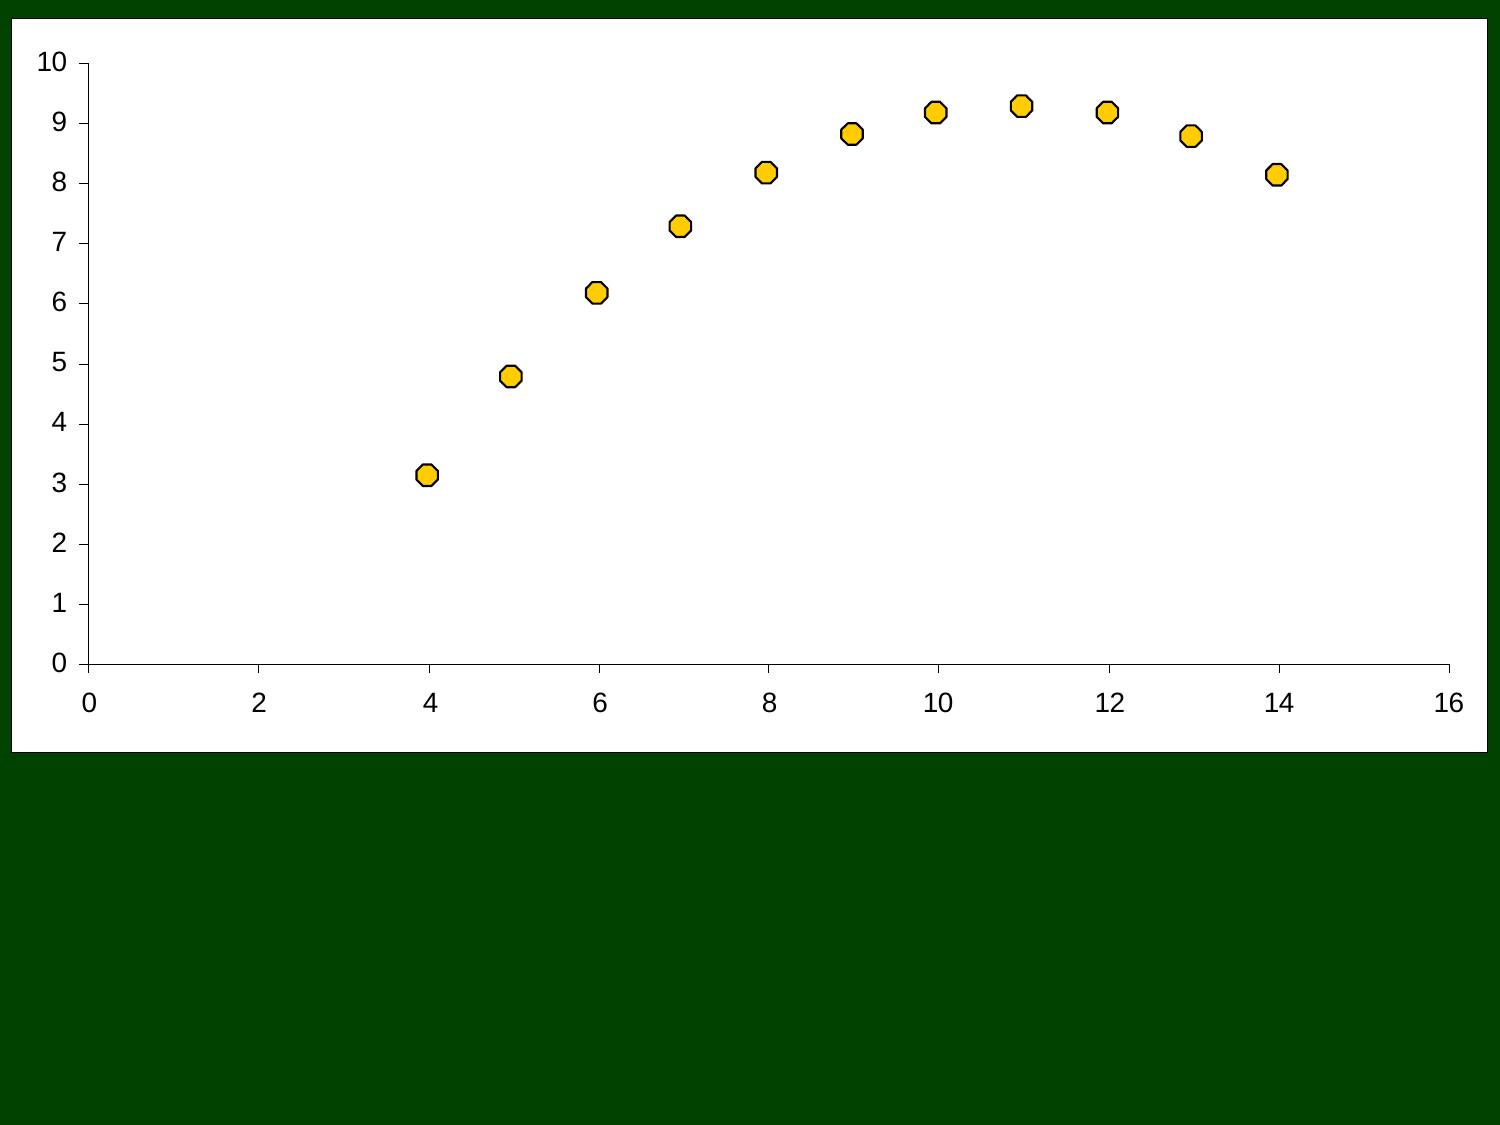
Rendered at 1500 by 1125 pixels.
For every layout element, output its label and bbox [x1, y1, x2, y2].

picture [0, 7, 1500, 763]
